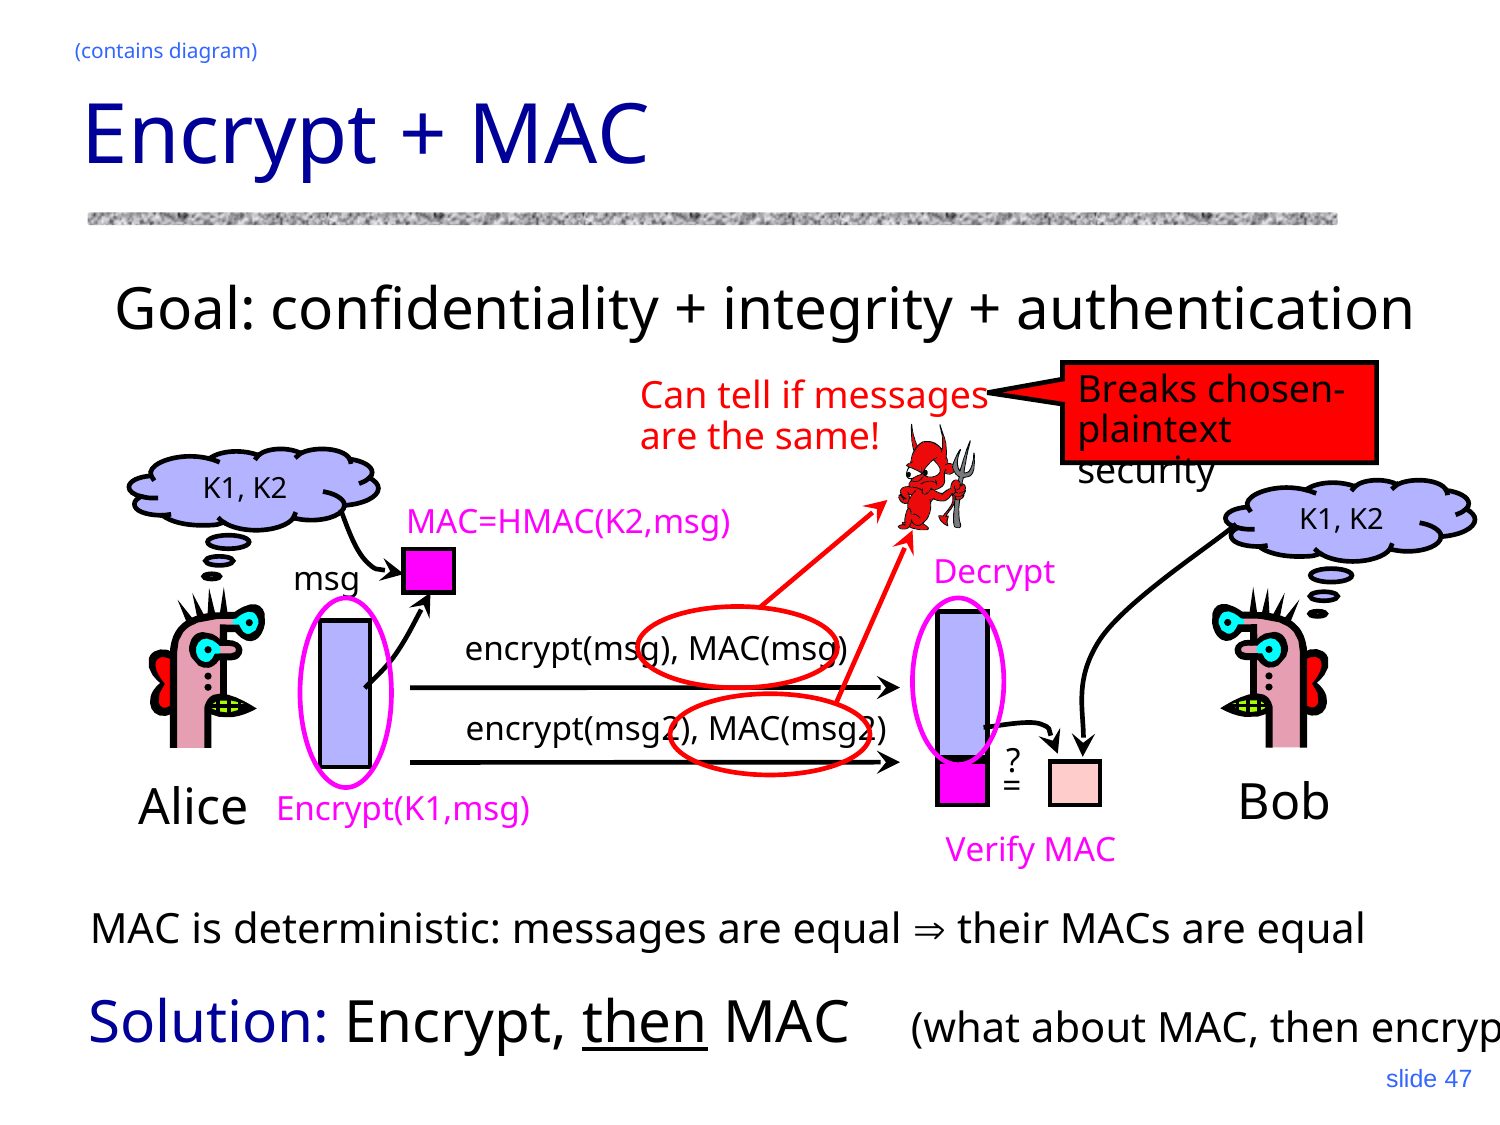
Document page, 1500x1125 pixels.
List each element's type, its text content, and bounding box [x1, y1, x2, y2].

text_box Encrypt(K1,msg) [261, 787, 546, 835]
text_box [981, 750, 988, 758]
text_box K1, K2 [1310, 568, 1352, 583]
text_box Solution: Encrypt, then MAC (what about MAC, then encrypt?) [73, 984, 1500, 1063]
text_box encrypt(msg2), MAC(msg2) [840, 699, 903, 756]
text_box (contains diagram) [60, 29, 541, 70]
text_box [1049, 761, 1100, 806]
text_box encrypt(msg), MAC(msg) [640, 619, 833, 676]
picture [1210, 586, 1329, 749]
text_box = [987, 756, 1037, 812]
text_box msg [344, 574, 354, 588]
text_box K1, K2 [207, 535, 250, 549]
text_box MAC is deterministic: messages are equal  their MACs are equal [74, 899, 1381, 961]
text_box slide <number> [1174, 1063, 1488, 1101]
text_box encrypt(msg), MAC(msg) [449, 619, 659, 676]
text_box Alice [123, 766, 264, 843]
picture [87, 212, 1338, 226]
text_box [403, 548, 454, 593]
text_box [937, 611, 988, 758]
text_box Breaks chosen-plaintext security [987, 362, 1377, 463]
text_box K1, K2 [128, 448, 379, 531]
text_box Decrypt [918, 549, 1071, 598]
text_box K1, K2 [1225, 480, 1476, 562]
text_box Verify MAC [930, 827, 1132, 876]
text_box K1, K2 [205, 556, 234, 566]
text_box [937, 761, 987, 806]
picture [897, 464, 976, 531]
title Encrypt + MAC [66, 37, 1450, 188]
text_box Can tell if messages are the same! [624, 375, 1005, 464]
text_box msg [361, 549, 376, 565]
text_box msg [278, 549, 376, 606]
text_box Bob [1223, 761, 1347, 837]
text_box encrypt(msg2), MAC(msg2) [450, 699, 708, 756]
text_box K1, K2 [1309, 591, 1338, 601]
text_box encrypt(msg), MAC(msg) [816, 619, 864, 676]
text_box msg [333, 601, 359, 606]
text_box Goal: confidentiality + integrity + authentication [99, 271, 1431, 351]
text_box encrypt(msg2), MAC(msg2) [673, 699, 866, 756]
text_box [320, 620, 371, 767]
text_box MAC=HMAC(K2,msg) [391, 499, 746, 548]
picture [148, 586, 267, 750]
text_box ? [991, 731, 1036, 787]
